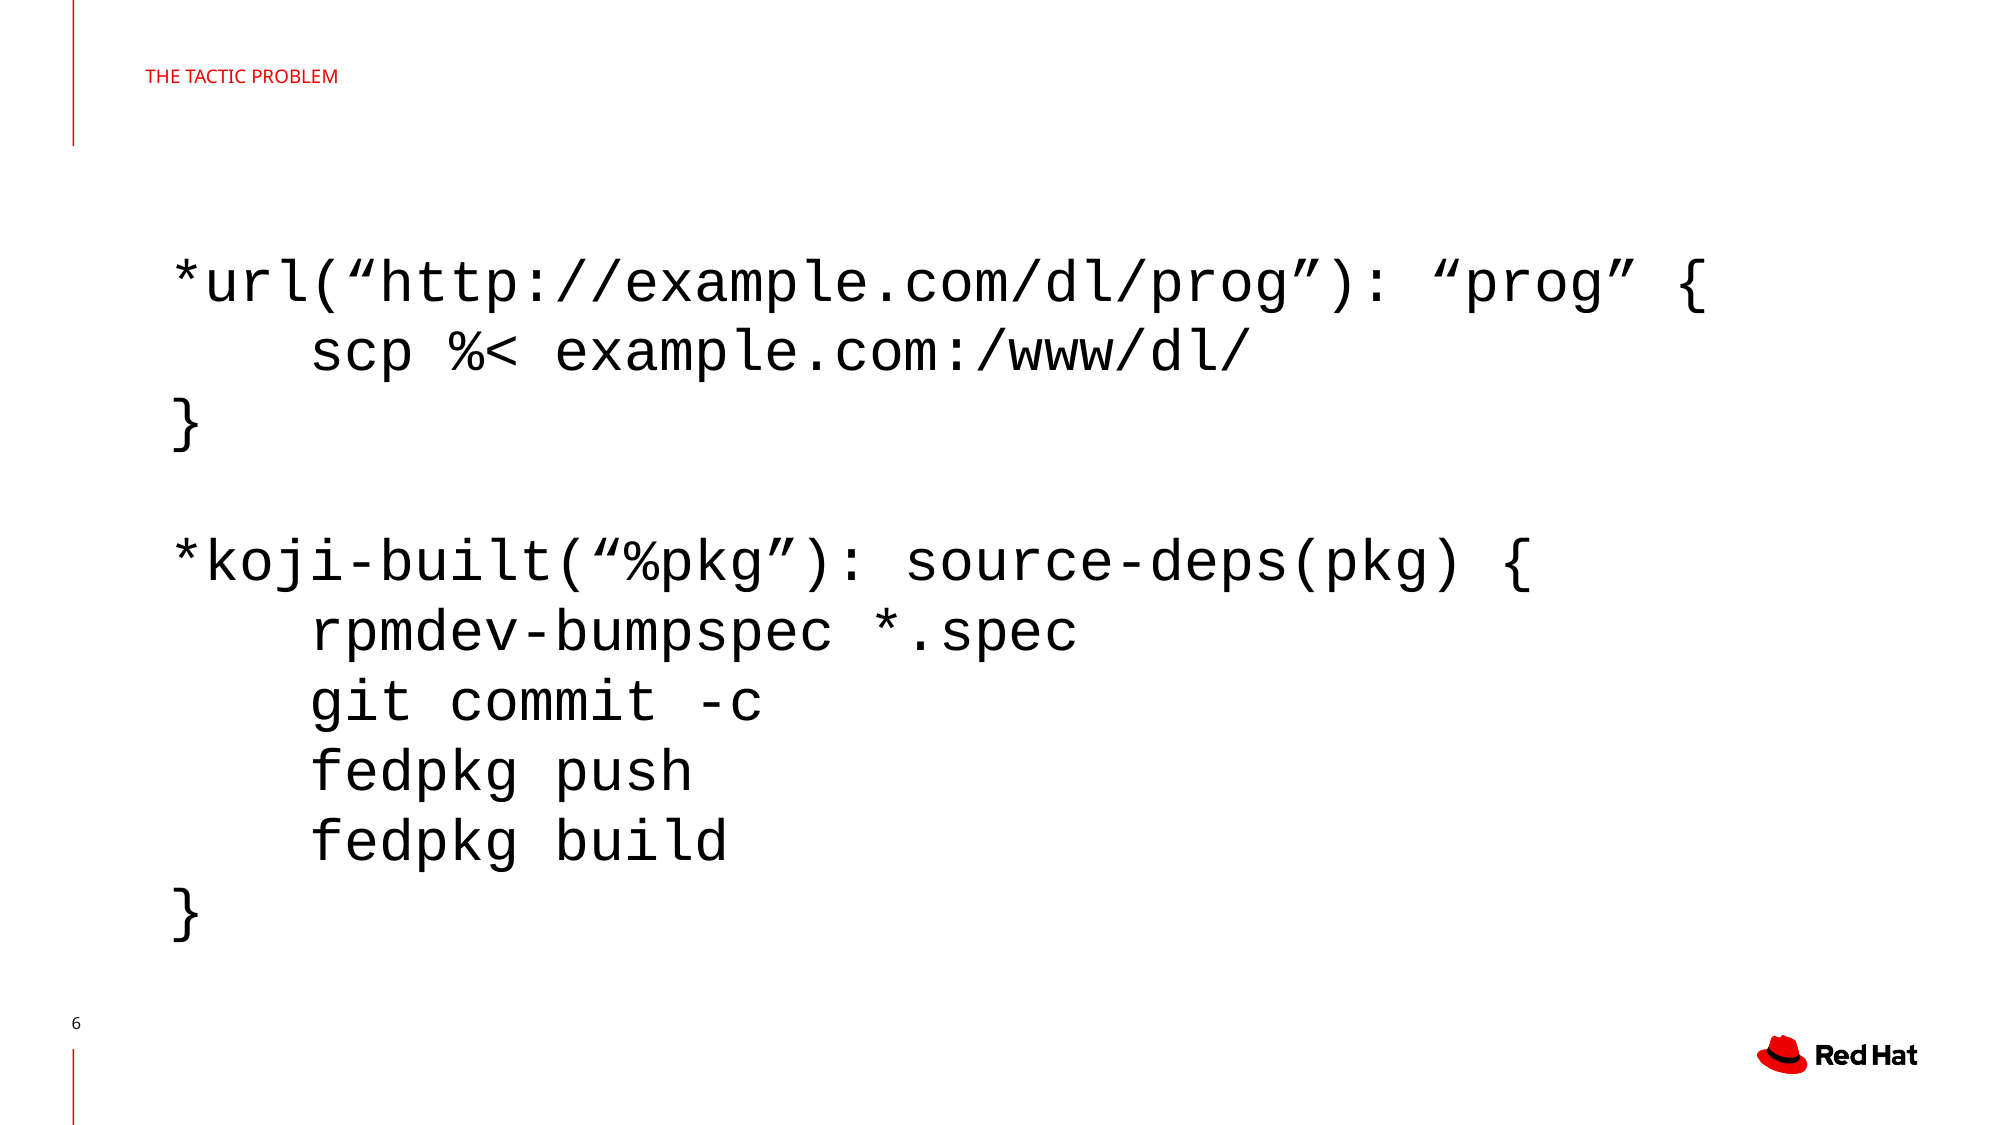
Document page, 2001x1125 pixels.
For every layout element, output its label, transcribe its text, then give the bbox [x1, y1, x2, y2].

picture [1757, 1035, 1918, 1074]
text_box THE TACTIC PROBLEM [73, 9, 918, 144]
text_box *url(“http://example.com/dl/prog”): “prog” { scp %< example.com:/www/dl/ } *koji-built(“%pkg”): source-deps(pkg) { rpmdev-bumpspec *.spec git commit -c fedpkg push fedpkg build } [154, 235, 1807, 950]
